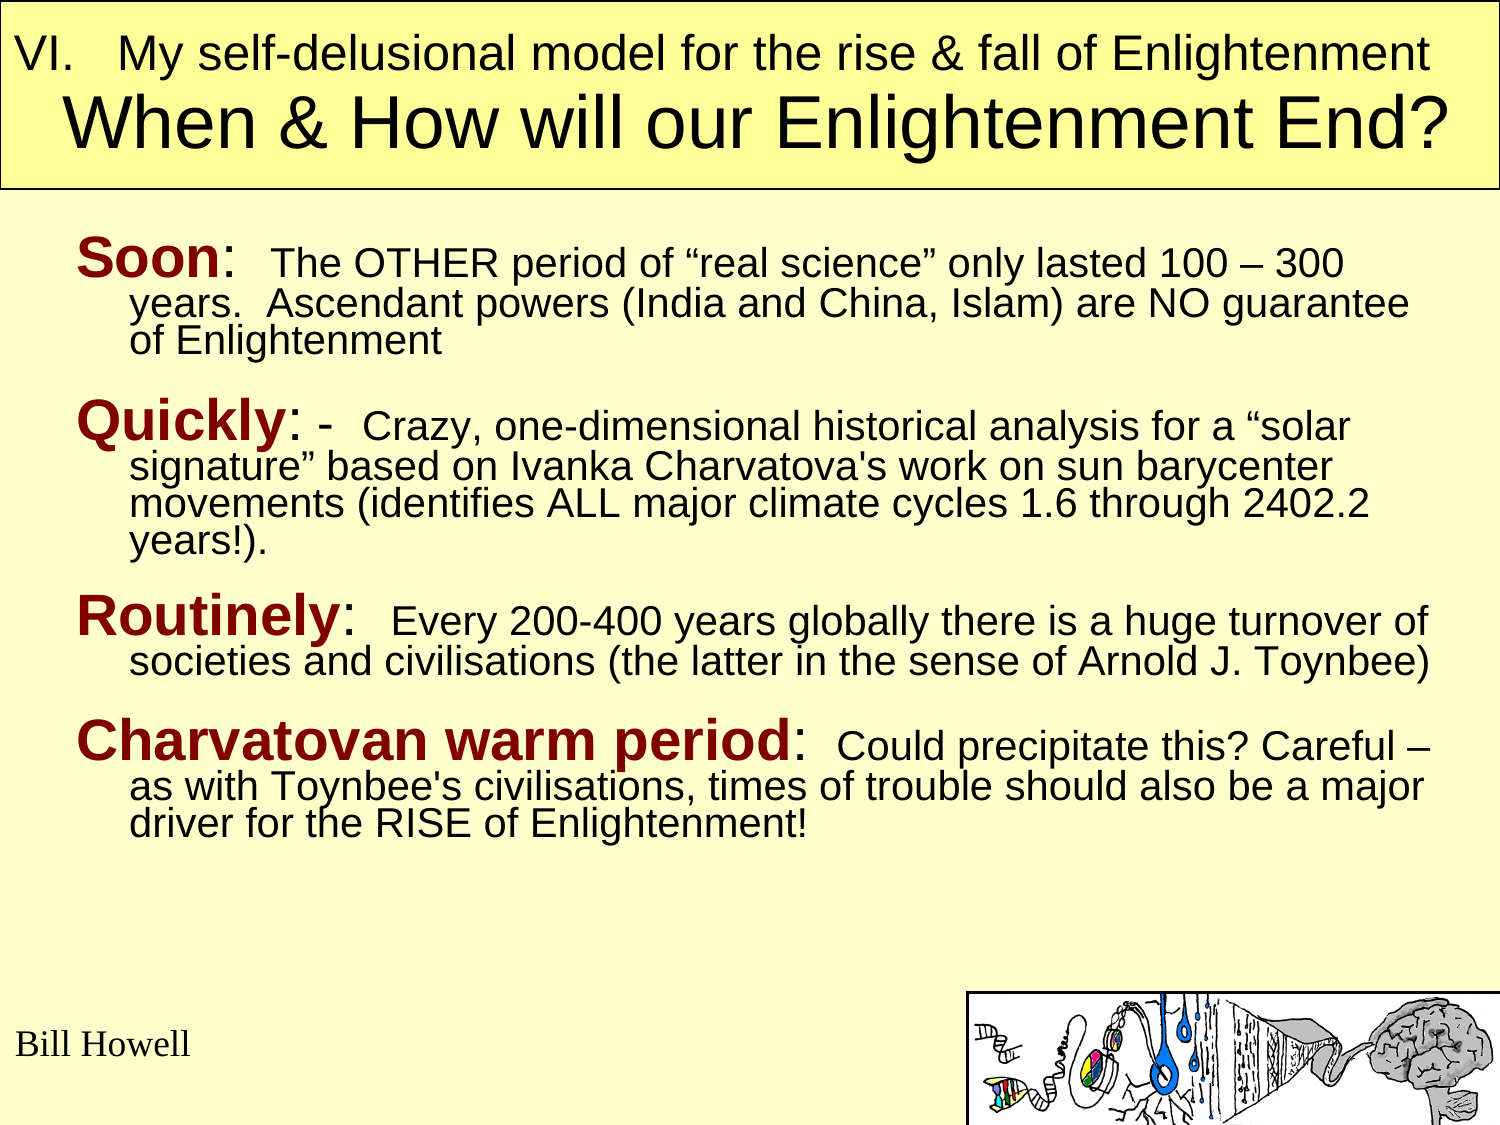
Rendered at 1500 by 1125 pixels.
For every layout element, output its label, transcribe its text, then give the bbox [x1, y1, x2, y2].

list Soon: The OTHER period of “real science” only lasted 100 – 300 years. Ascendant powers (India and China, Islam) are NO guarantee of Enlightenment Quickly: - Crazy, one-dimensional historical analysis for a “solar signature” based on Ivanka Charvatova's work on sun barycenter movements (identifies ALL major climate cycles 1.6 through 2402.2 years!). Routinely: Every 200-400 years globally there is a huge turnover of societies and civilisations (the latter in the sense of Arnold J. Toynbee) Charvatovan warm period: Could precipitate this? Careful – as with Toynbee's civilisations, times of trouble should also be a major driver for the RISE of Enlightenment! [59, 236, 1447, 993]
text_box Bill Howell [0, 973, 945, 1122]
picture [969, 994, 1500, 1125]
title VI. My self-delusional model for the rise & fall of Enlightenment When & How will our Enlightenment End? [0, 0, 1500, 189]
